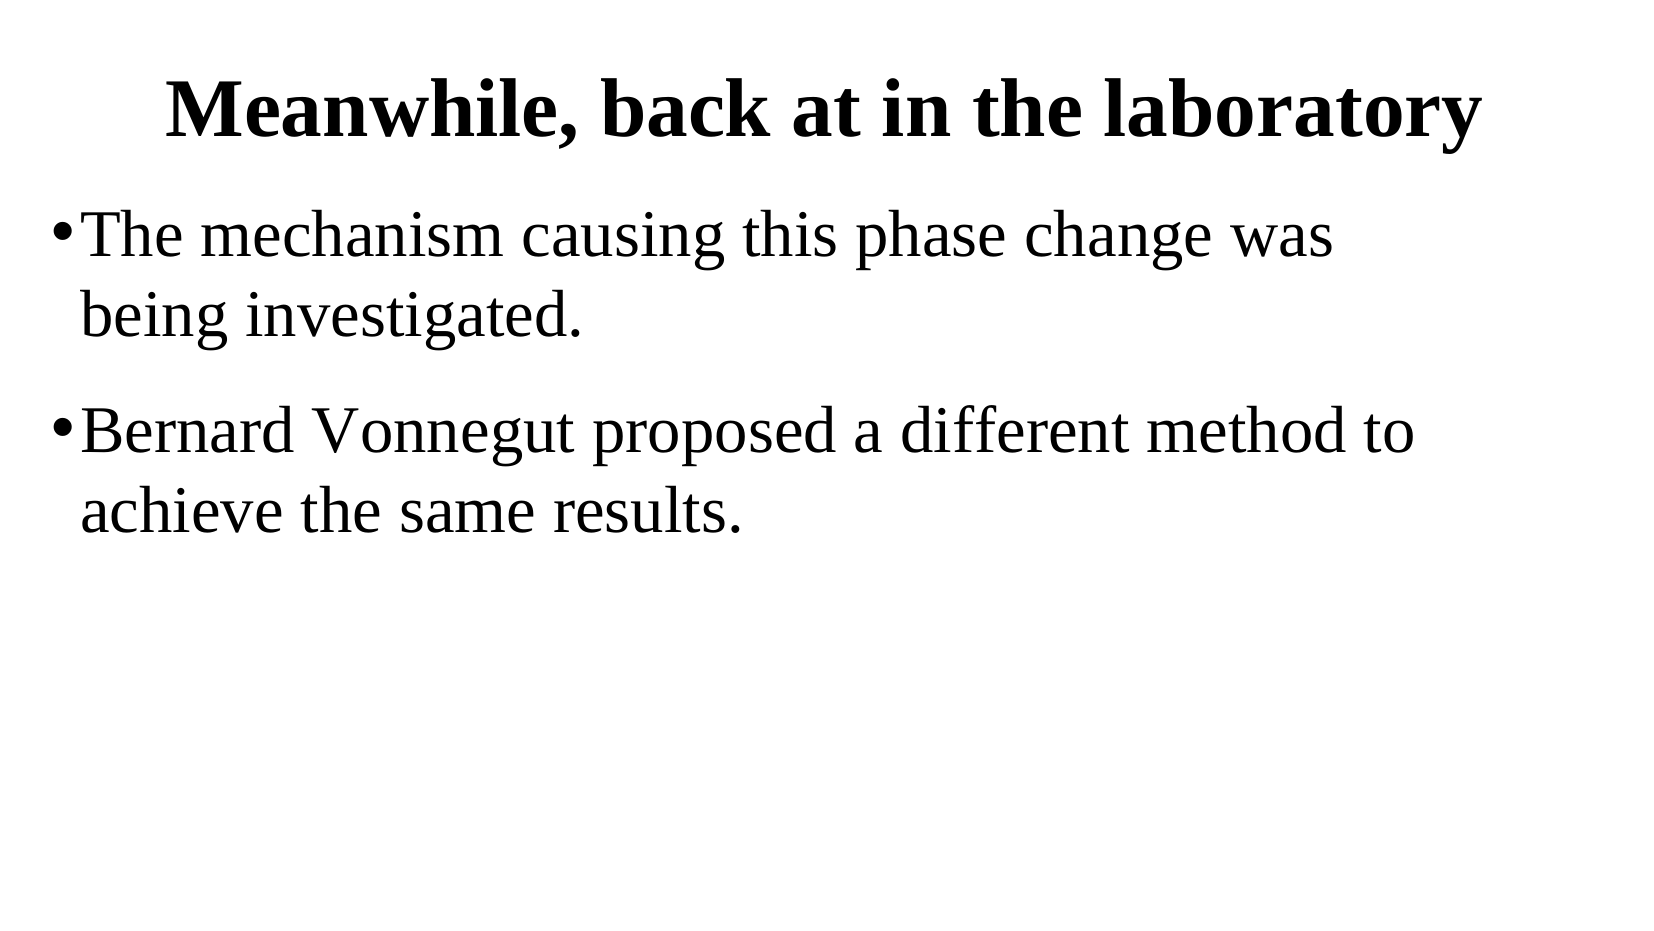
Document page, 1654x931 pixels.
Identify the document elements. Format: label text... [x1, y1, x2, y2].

title Meanwhile, back at in the laboratory [0, 19, 1651, 200]
list The mechanism causing this phase change was being investigated. Bernard Vonnegut proposed a different method to achieve the same results. [36, 182, 1464, 773]
